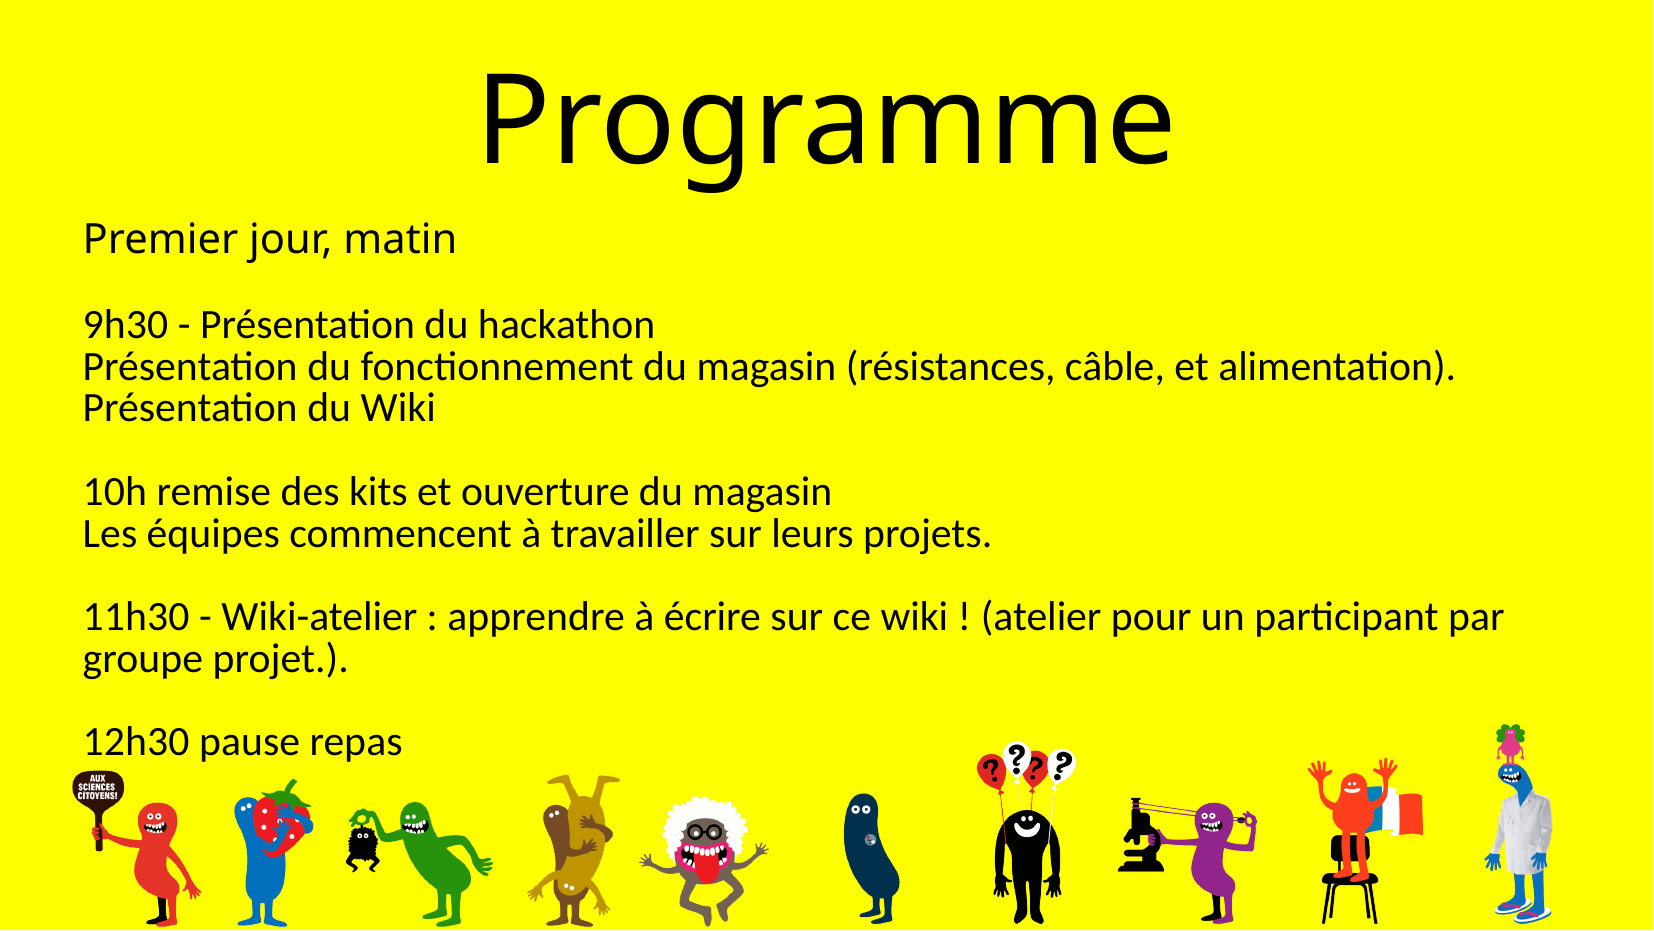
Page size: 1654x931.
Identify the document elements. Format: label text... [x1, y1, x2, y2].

text_box Premier jour, matin 9h30 - Présentation du hackathon Présentation du fonctionnement du magasin (résistances, câble, et alimentation). Présentation du Wiki 10h remise des kits et ouverture du magasin Les équipes commencent à travailler sur leurs projets. 11h30 - Wiki-atelier : apprendre à écrire sur ce wiki ! (atelier pour un participant par groupe projet.). 12h30 pause repas [82, 208, 1571, 767]
picture [64, 765, 778, 931]
title Programme [82, 28, 1571, 201]
picture [807, 721, 1589, 931]
